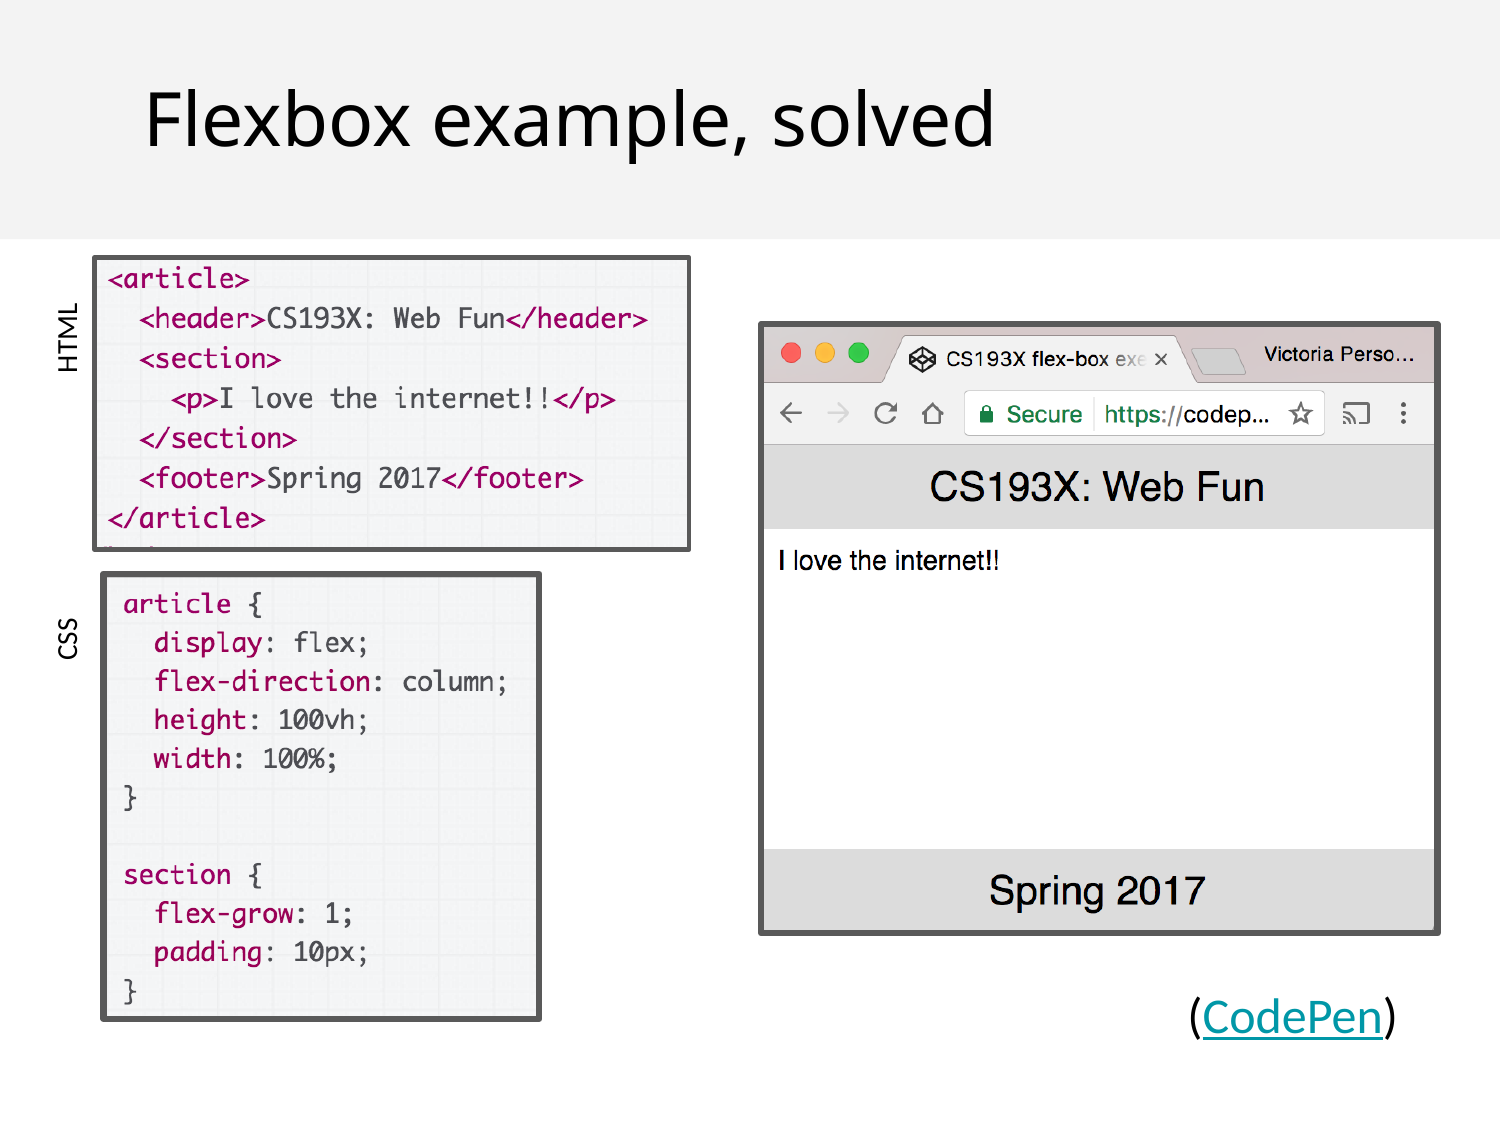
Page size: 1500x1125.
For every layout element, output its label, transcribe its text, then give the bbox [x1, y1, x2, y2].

text_box (CodePen) [1172, 968, 1455, 1109]
title Flexbox example, solved [128, 56, 1372, 183]
picture [764, 327, 1435, 931]
text_box HTML [33, 264, 98, 389]
picture [96, 259, 687, 548]
text_box CSS [33, 552, 98, 676]
picture [106, 576, 537, 1016]
